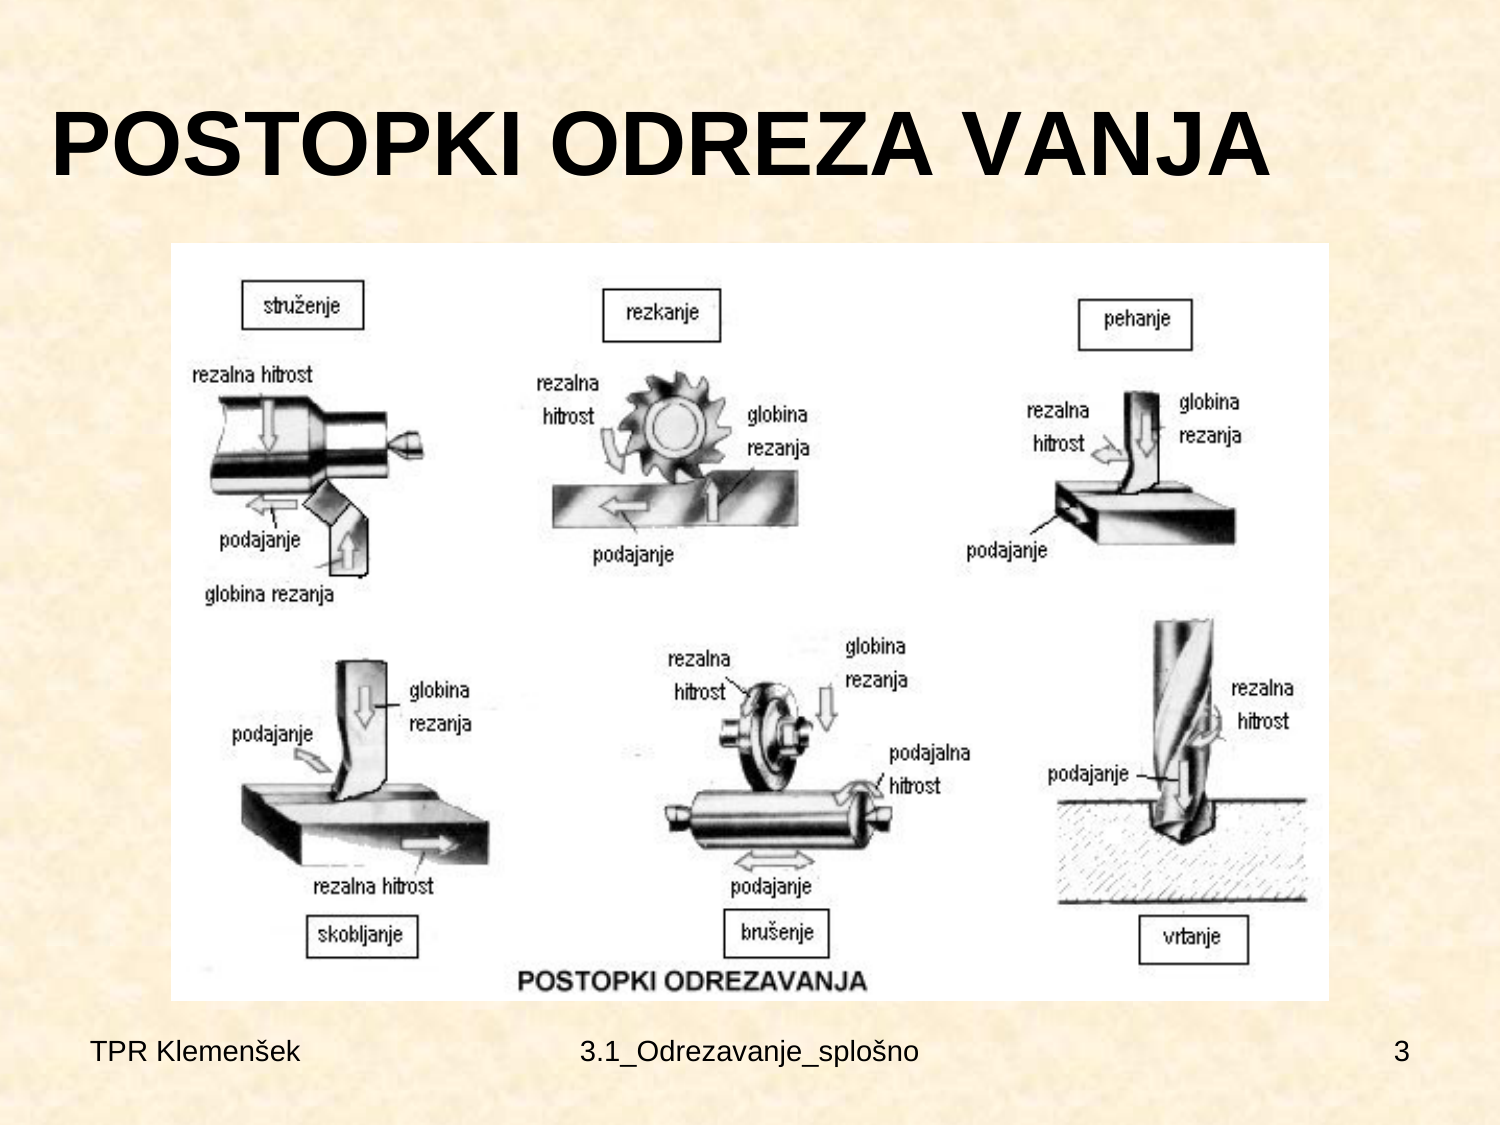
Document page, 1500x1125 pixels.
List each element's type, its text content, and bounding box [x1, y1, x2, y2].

text_box <number> [1074, 1024, 1426, 1103]
title POSTOPKI ODREZA VANJA [0, 45, 1351, 233]
picture [0, 0, 1500, 1125]
text_box TPR Klemenšek [74, 1024, 426, 1103]
text_box 3.1_Odrezavanje_splošno [512, 1024, 988, 1103]
